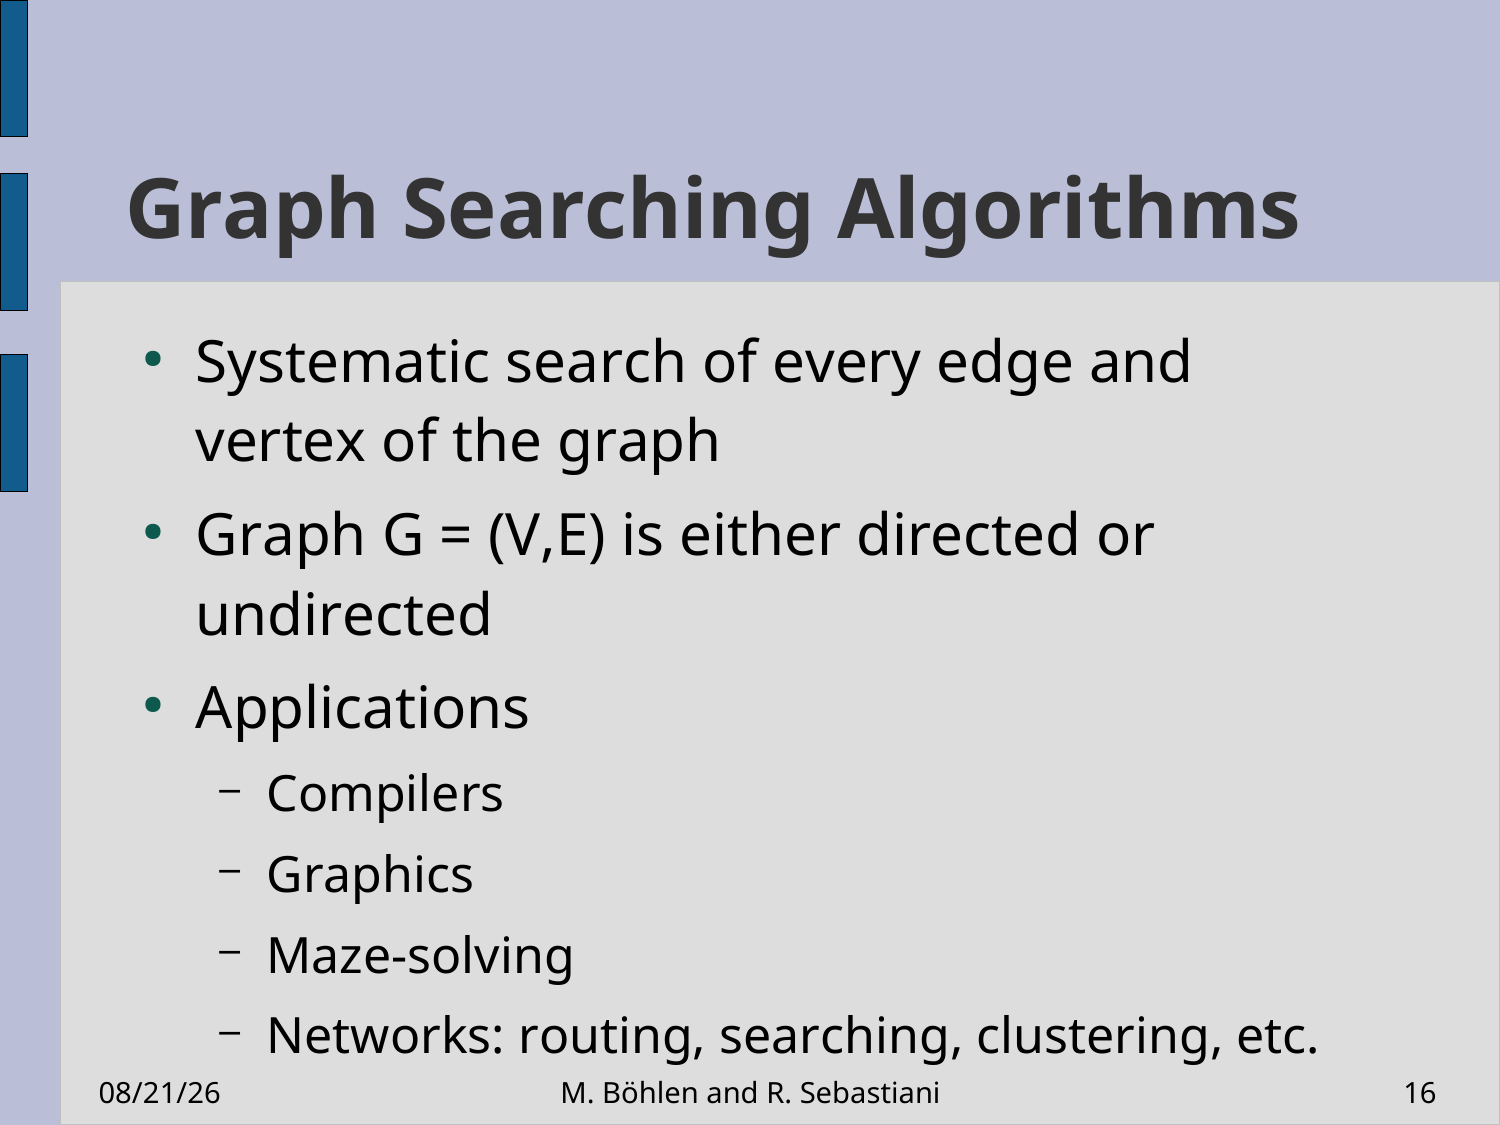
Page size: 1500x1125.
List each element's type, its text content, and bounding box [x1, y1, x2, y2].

list Systematic search of every edge and vertex of the graph Graph G = (V,E) is either directed or undirected Applications Compilers Graphics Maze-solving Networks: routing, searching, clustering, etc. [110, 312, 1392, 1037]
title Graph Searching Algorithms [110, 67, 1392, 271]
